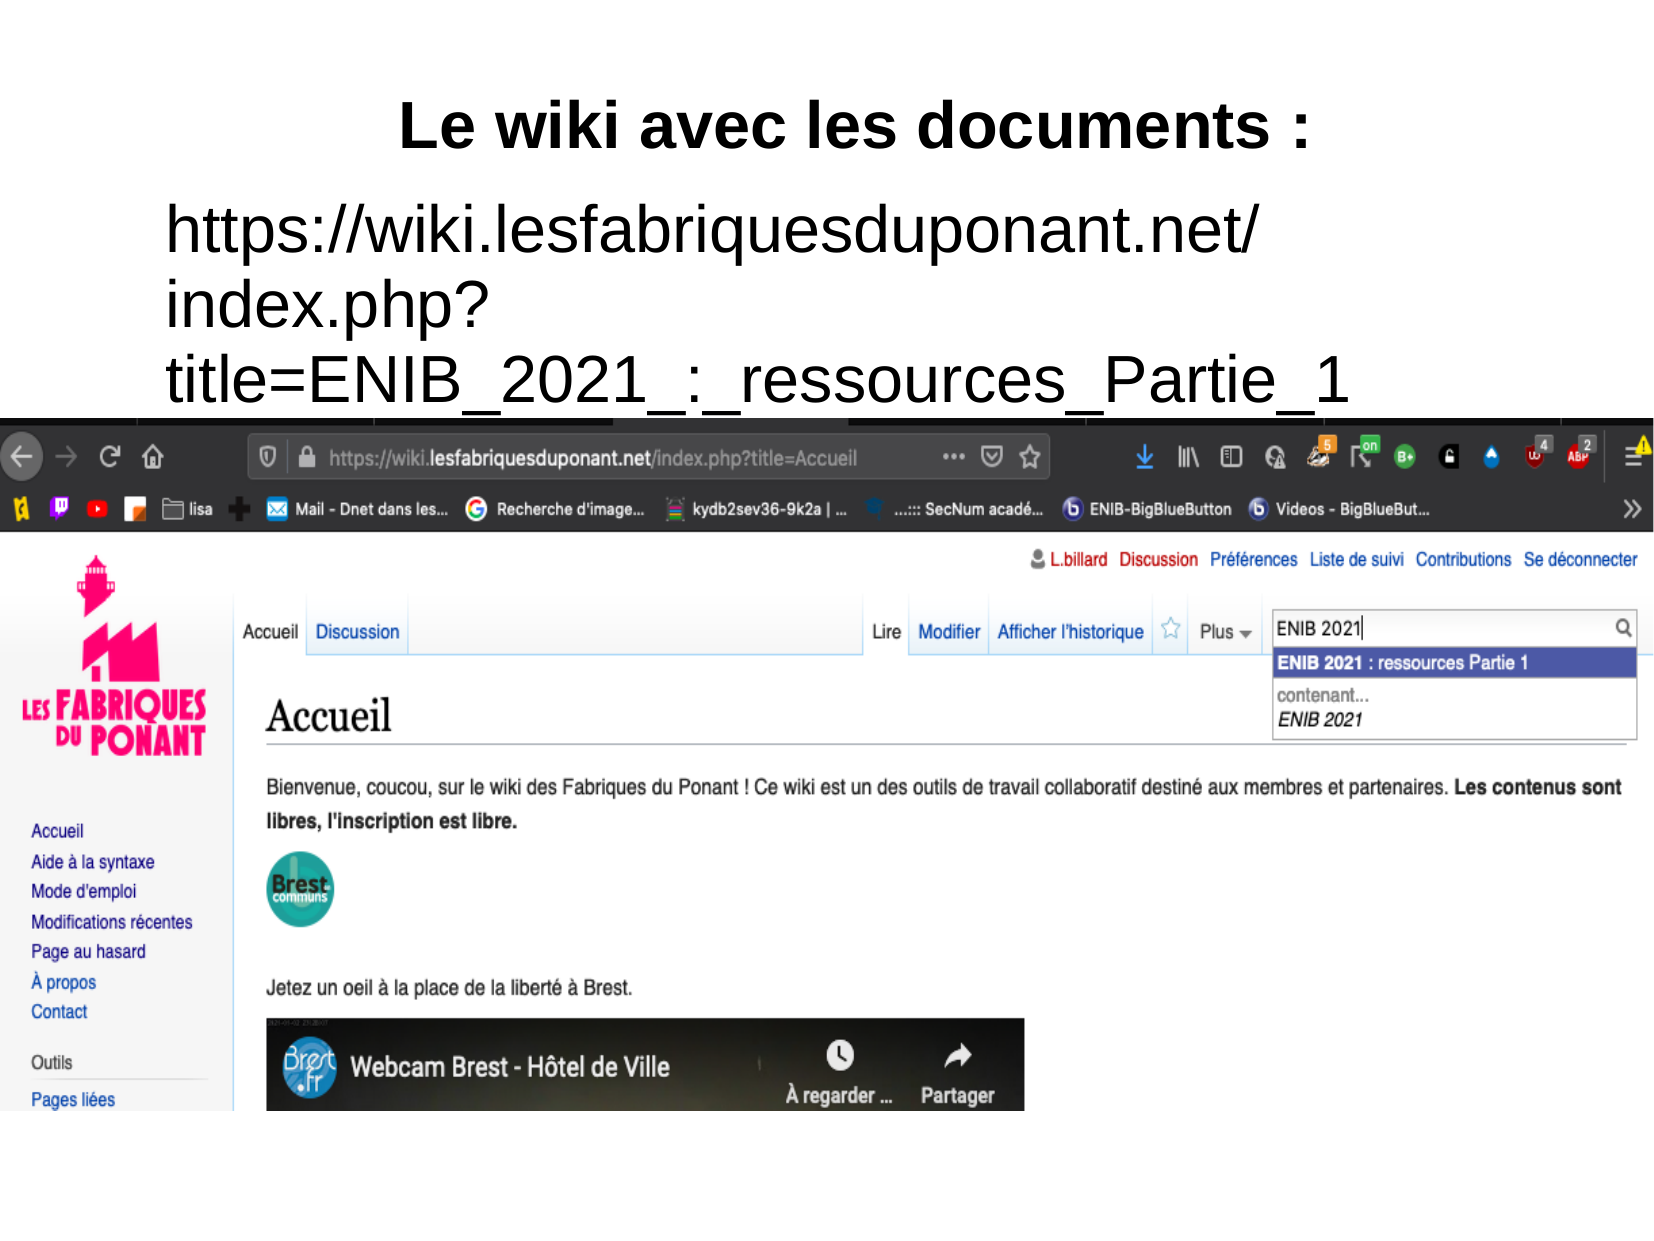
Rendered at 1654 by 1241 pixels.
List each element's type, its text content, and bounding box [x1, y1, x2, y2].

list Le wiki avec les documents : https://wiki.lesfabriquesduponant.net/index.php?title=ENIB_2021_:_ressources_Partie_1 [94, 88, 1548, 418]
picture [0, 418, 1654, 1111]
